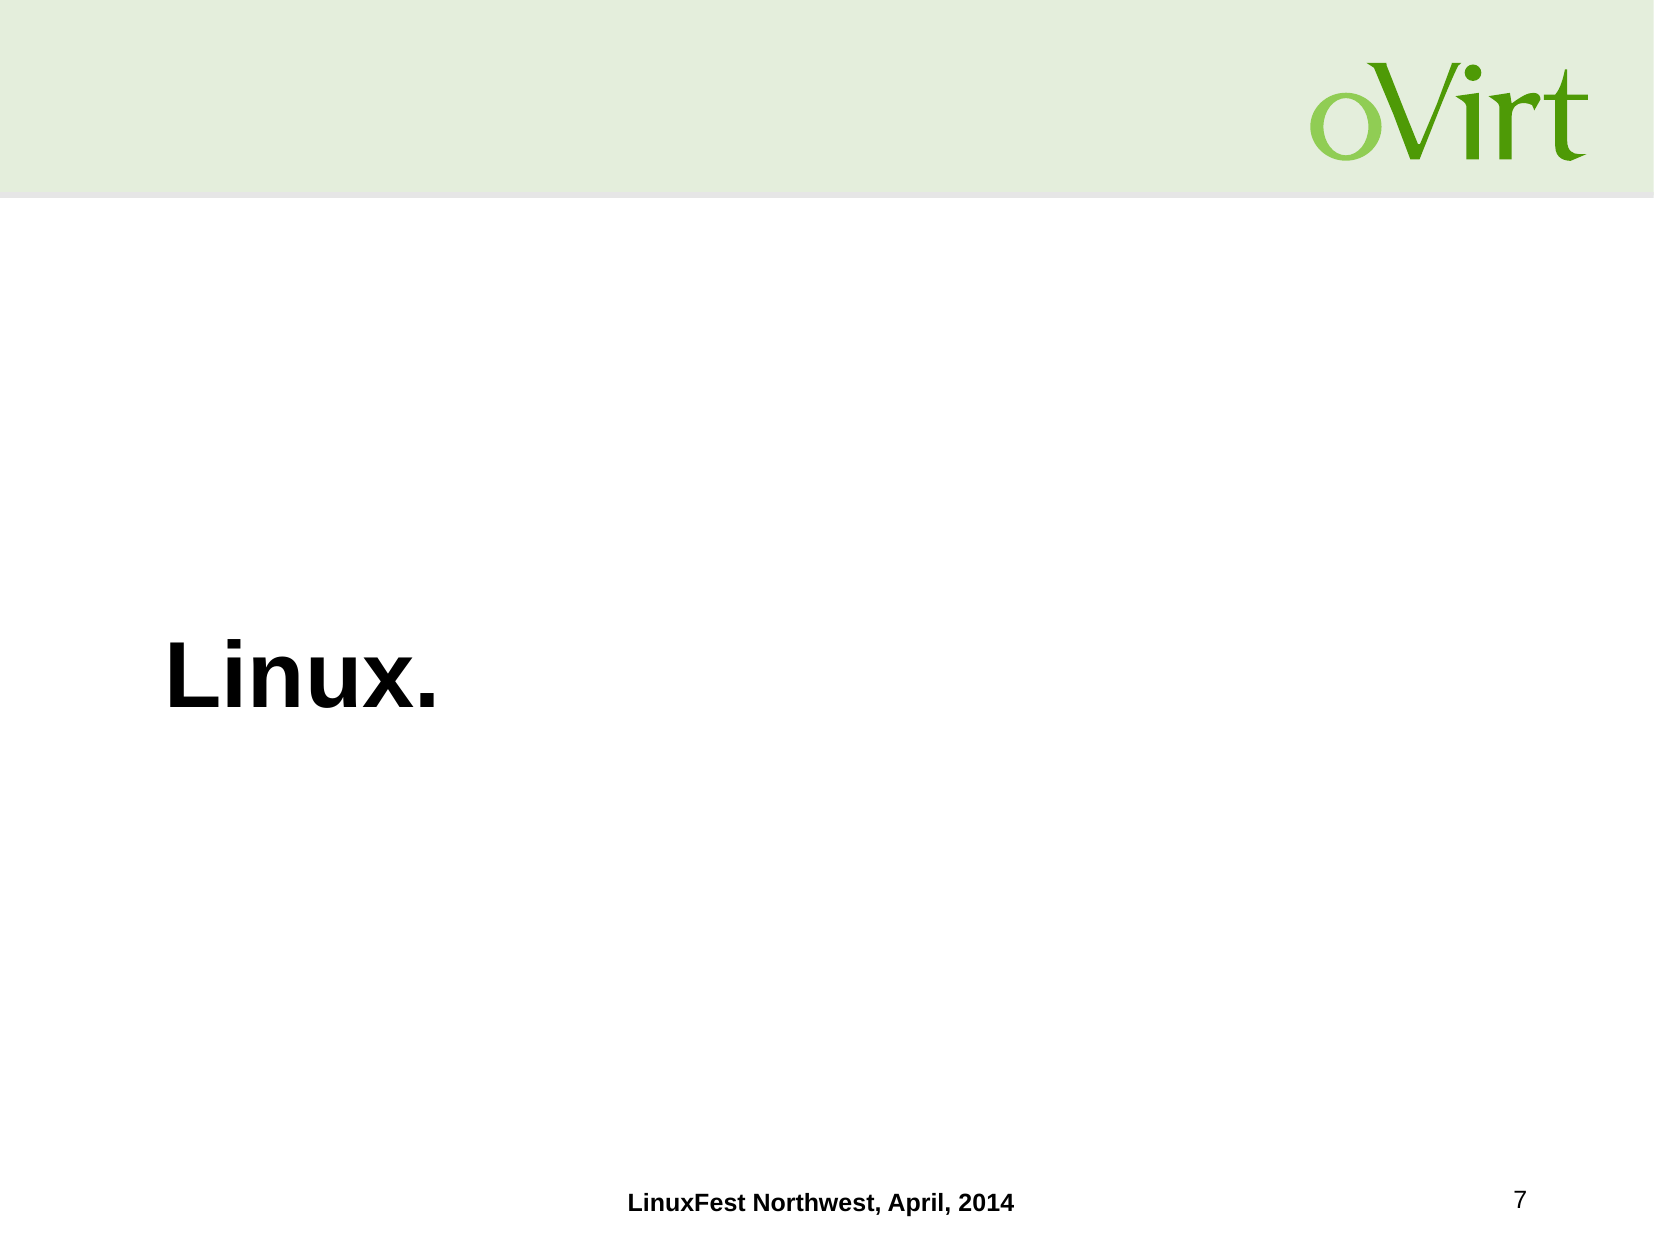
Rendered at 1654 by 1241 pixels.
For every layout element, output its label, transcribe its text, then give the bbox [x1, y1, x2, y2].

text_box Linux. [150, 615, 1654, 750]
